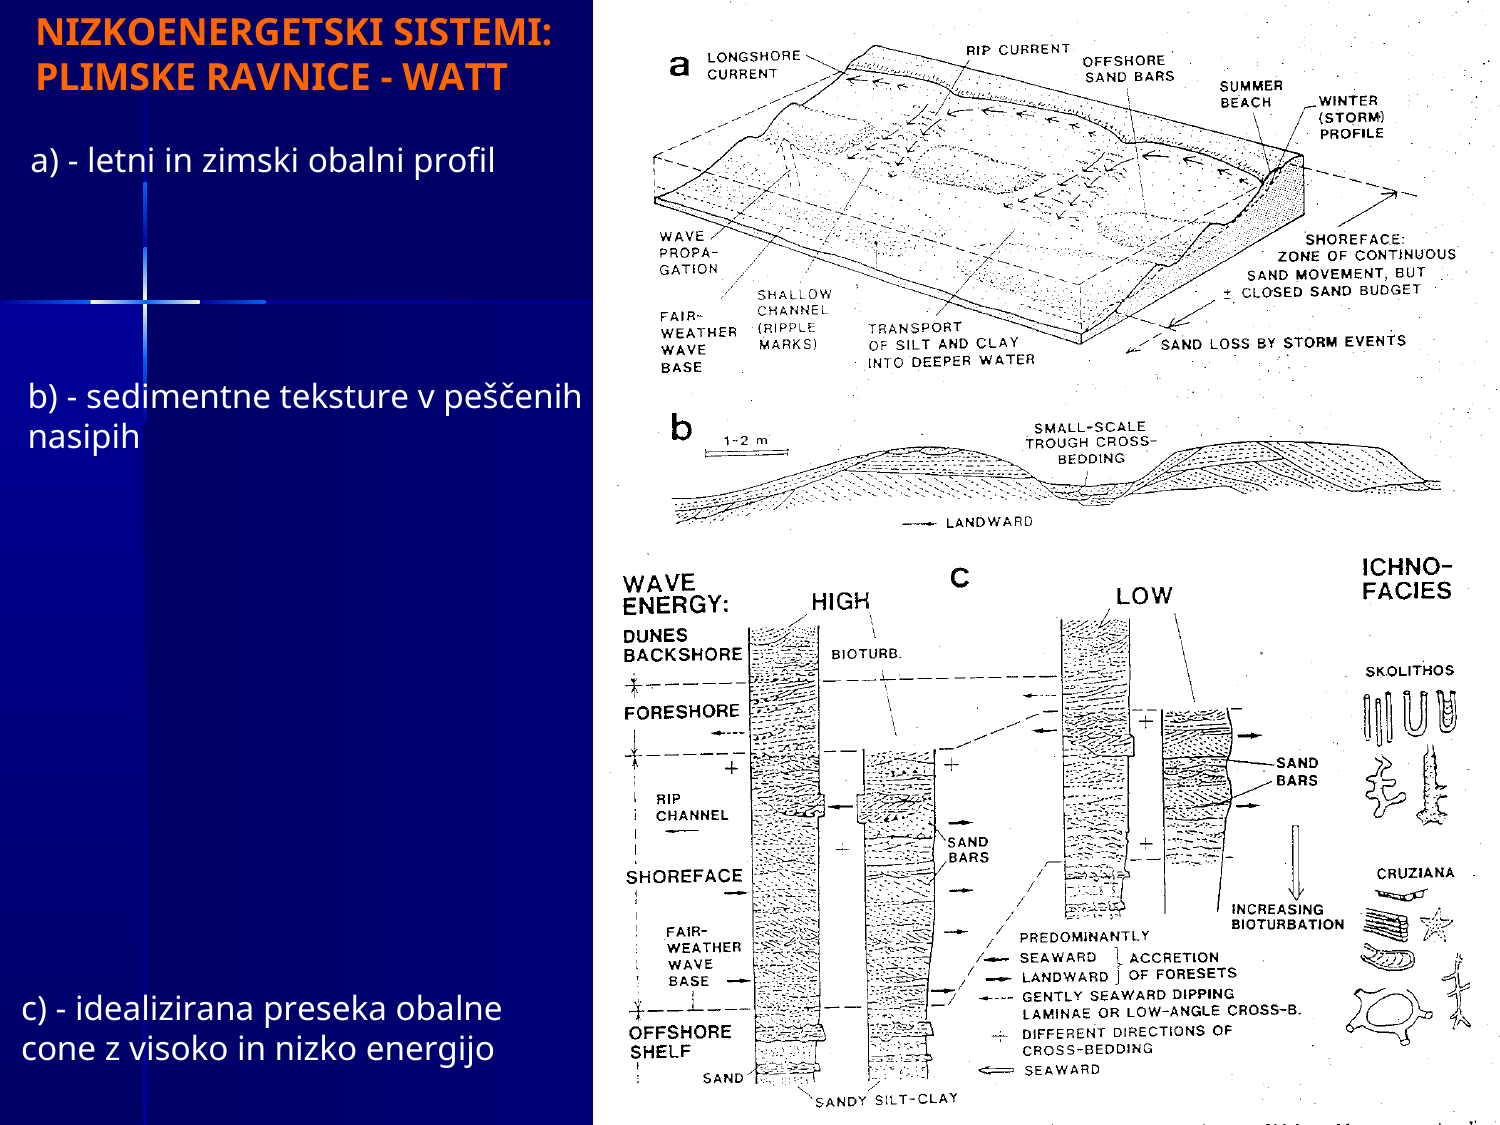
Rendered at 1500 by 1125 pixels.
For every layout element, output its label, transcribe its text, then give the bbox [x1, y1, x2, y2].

text_box a) - letni in zimski obalni profil [15, 131, 512, 188]
text_box b) - sedimentne teksture v peščenih nasipih [12, 367, 599, 464]
picture [593, 0, 1500, 1125]
text_box NIZKOENERGETSKI SISTEMI: PLIMSKE RAVNICE - WATT [20, 0, 568, 106]
text_box c) - idealizirana preseka obalne cone z visoko in nizko energijo [6, 979, 528, 1076]
